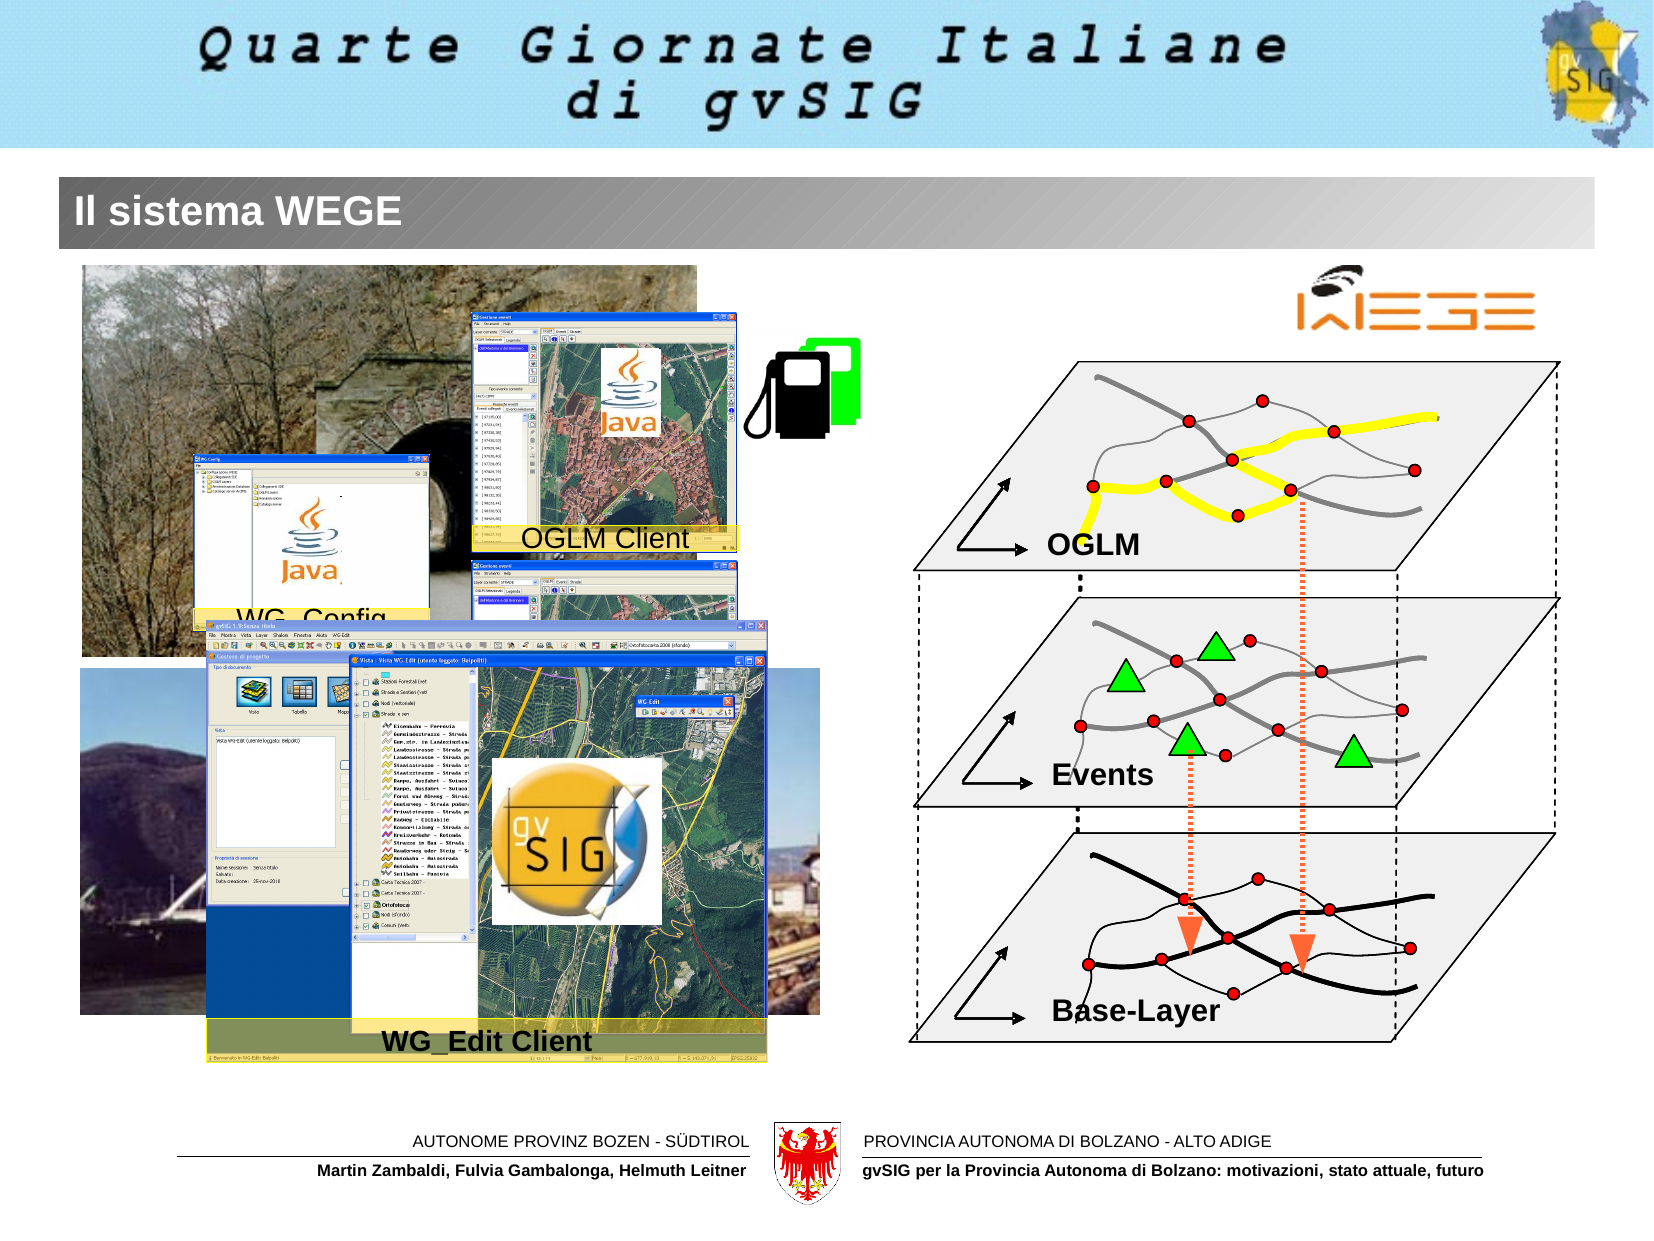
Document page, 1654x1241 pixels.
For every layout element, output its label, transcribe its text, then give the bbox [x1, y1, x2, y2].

picture [1290, 265, 1540, 343]
text_box WG_Edit Client [206, 1018, 768, 1063]
picture [906, 361, 1565, 1046]
picture [774, 1122, 841, 1205]
text_box OGLM [1032, 519, 1156, 571]
picture [738, 331, 872, 443]
text_box WG_Config [193, 608, 360, 631]
text_box Base-Layer [1036, 985, 1242, 1037]
text_box Il sistema WEGE [59, 183, 1447, 246]
text_box WG_Config [361, 608, 430, 620]
text_box OGLM Client [472, 525, 739, 551]
text_box Events [1036, 749, 1169, 801]
text_box [59, 177, 1595, 249]
picture [80, 265, 820, 1018]
